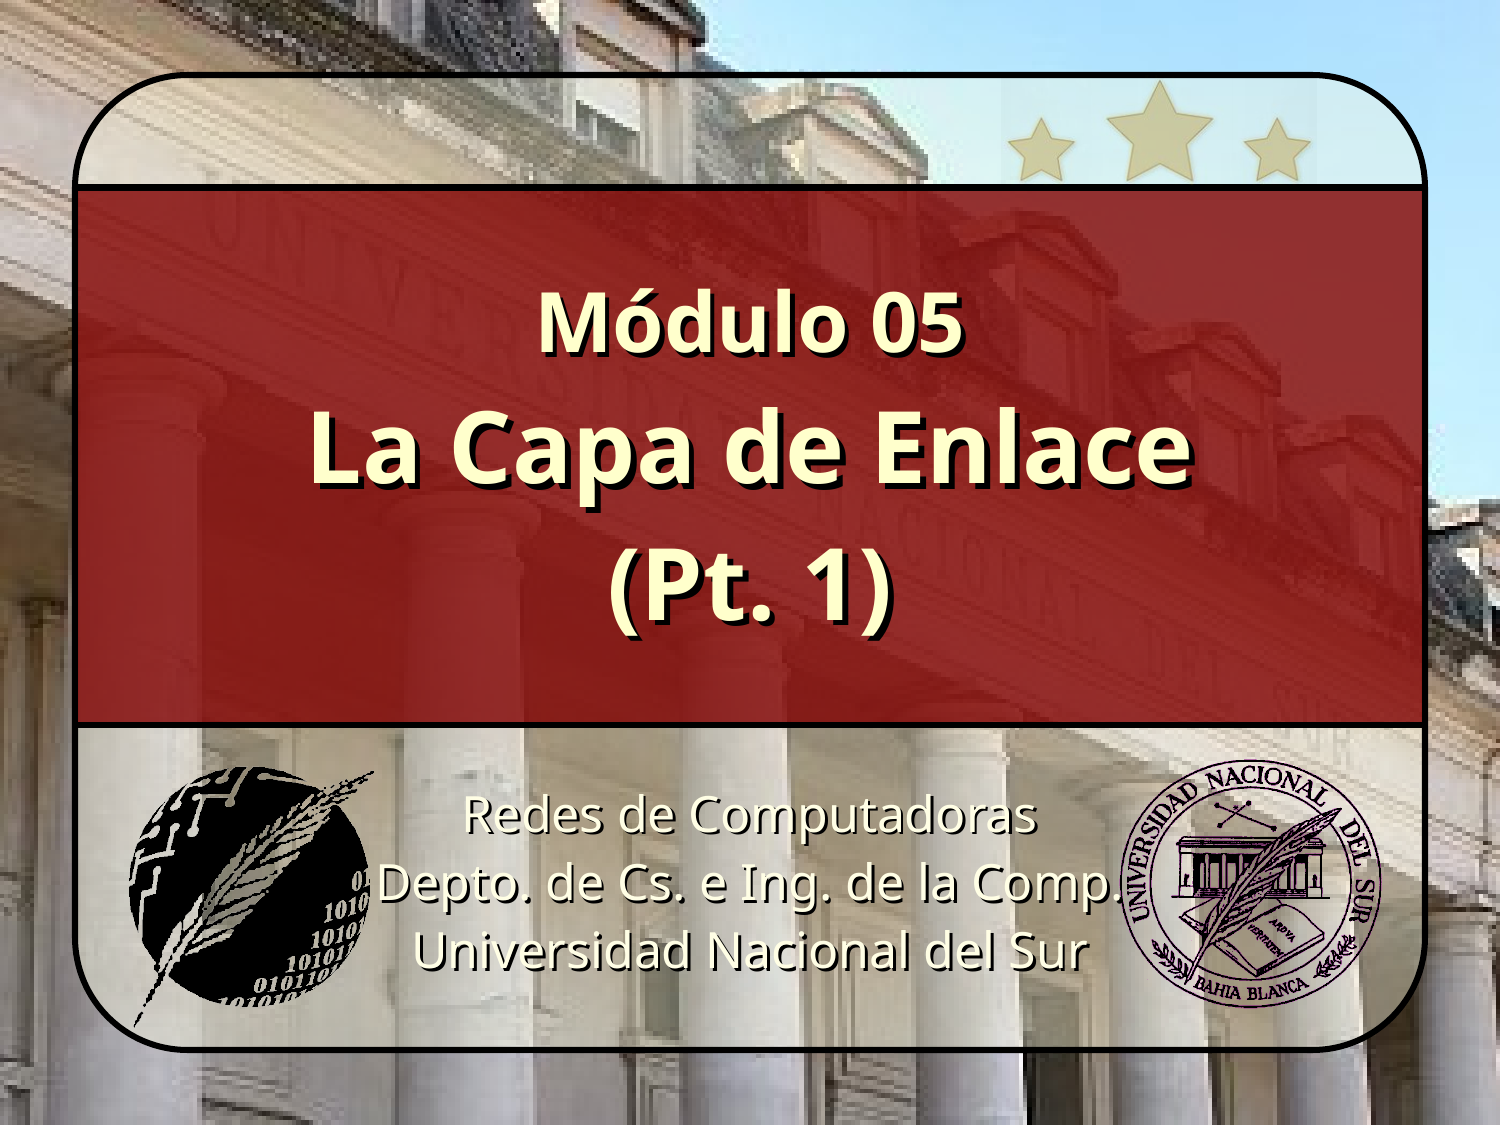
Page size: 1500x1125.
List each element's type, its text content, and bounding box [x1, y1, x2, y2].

title Módulo 05 La Capa de Enlace (Pt. 1) [128, 187, 1372, 726]
picture [0, 0, 1500, 1125]
